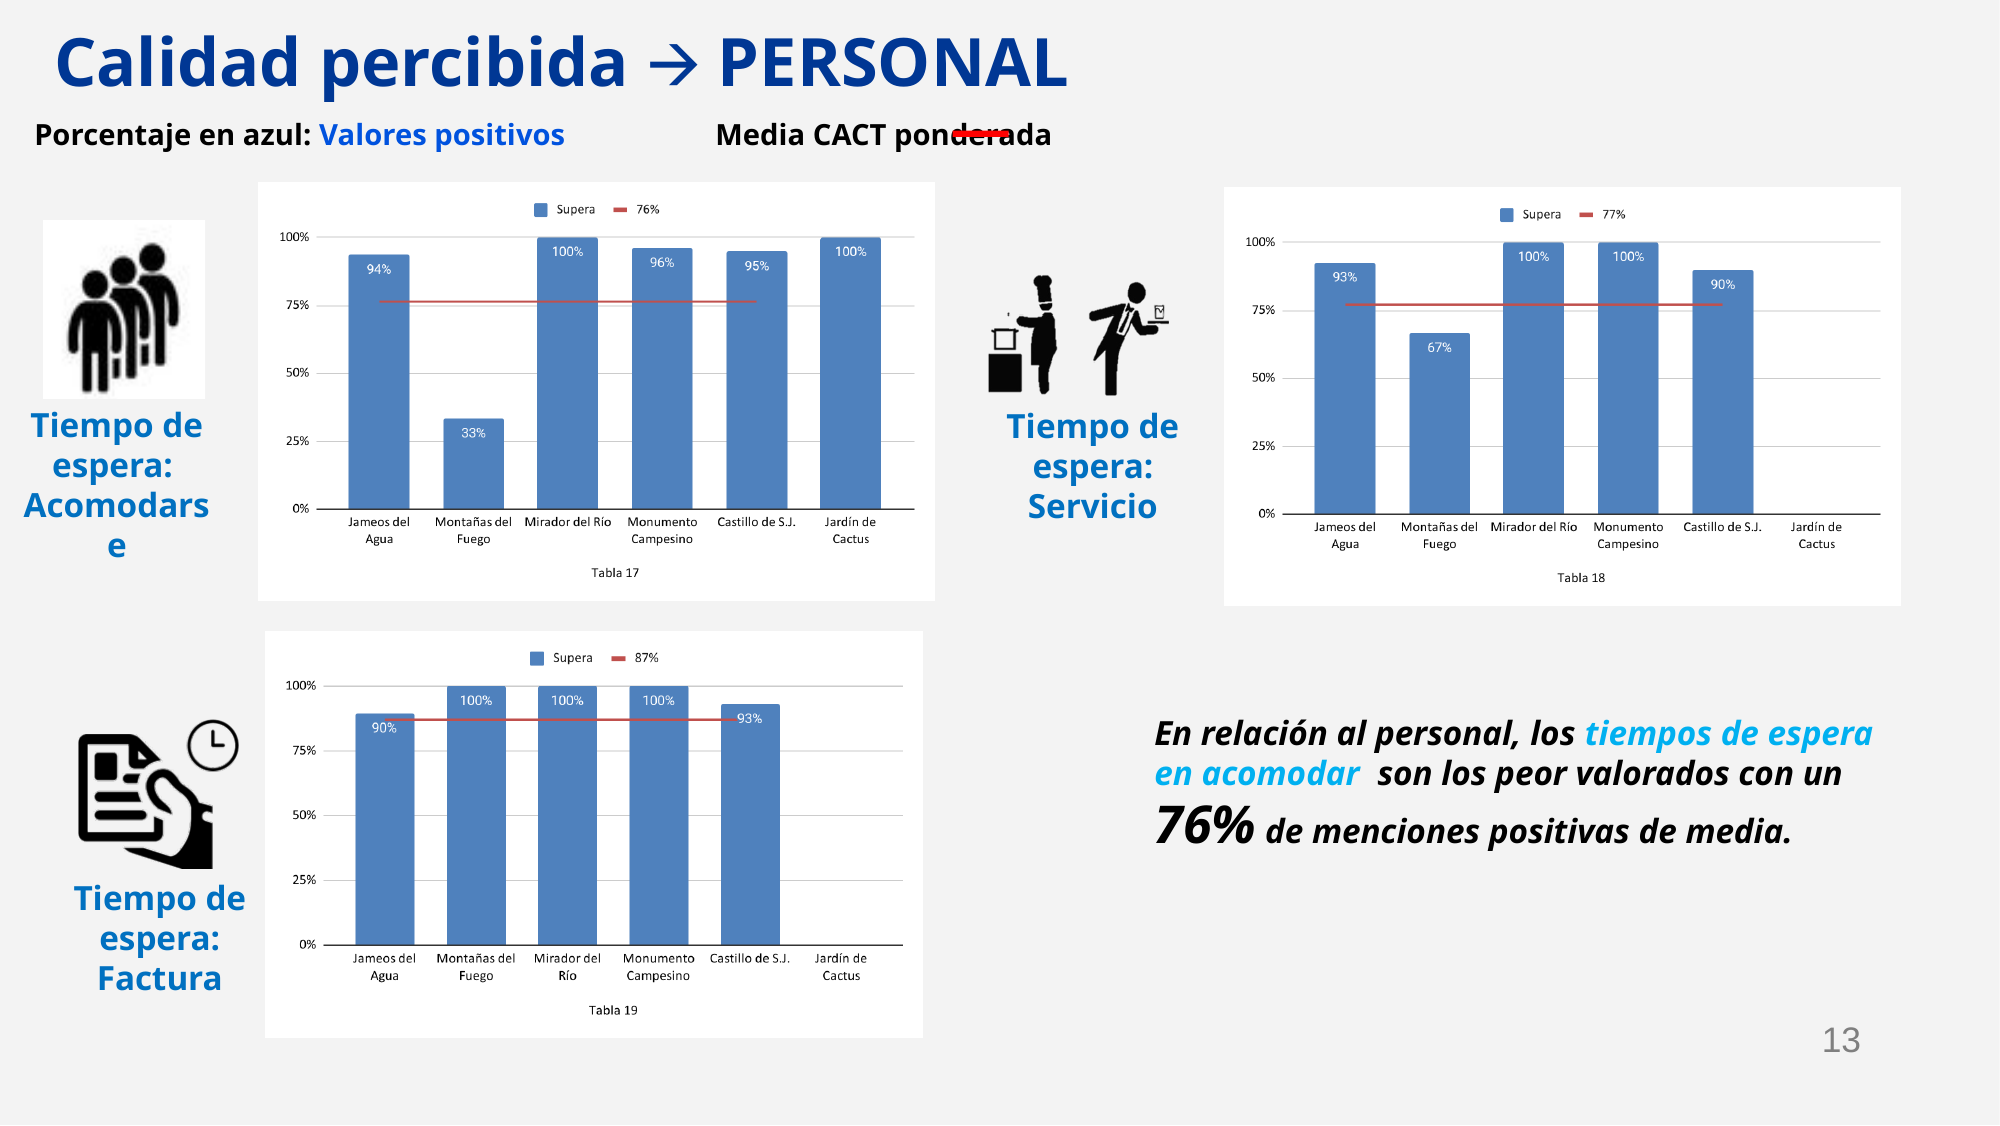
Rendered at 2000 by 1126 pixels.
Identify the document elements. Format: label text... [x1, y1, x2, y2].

slide_number 1 [1412, 1008, 1880, 1069]
picture [1224, 187, 1901, 606]
picture [43, 220, 206, 399]
picture [258, 182, 935, 601]
text_box Tiempo de espera: Factura [42, 869, 265, 1006]
picture [976, 268, 1174, 410]
text_box Tiempo de espera: Acomodarse [0, 397, 234, 534]
text_box En relación al personal, los tiempos de espera en acomodar son los peor valorados con un 76% de menciones positivas de media. [1139, 704, 1912, 801]
text_box Tiempo de espera: Servicio [976, 398, 1210, 535]
picture [265, 631, 923, 1038]
picture [78, 716, 240, 869]
text_box Porcentaje en azul: Valores positivos Media CACT ponderada [19, 109, 1988, 158]
text_box Calidad percibida 🡪 PERSONAL [54, 0, 1225, 109]
